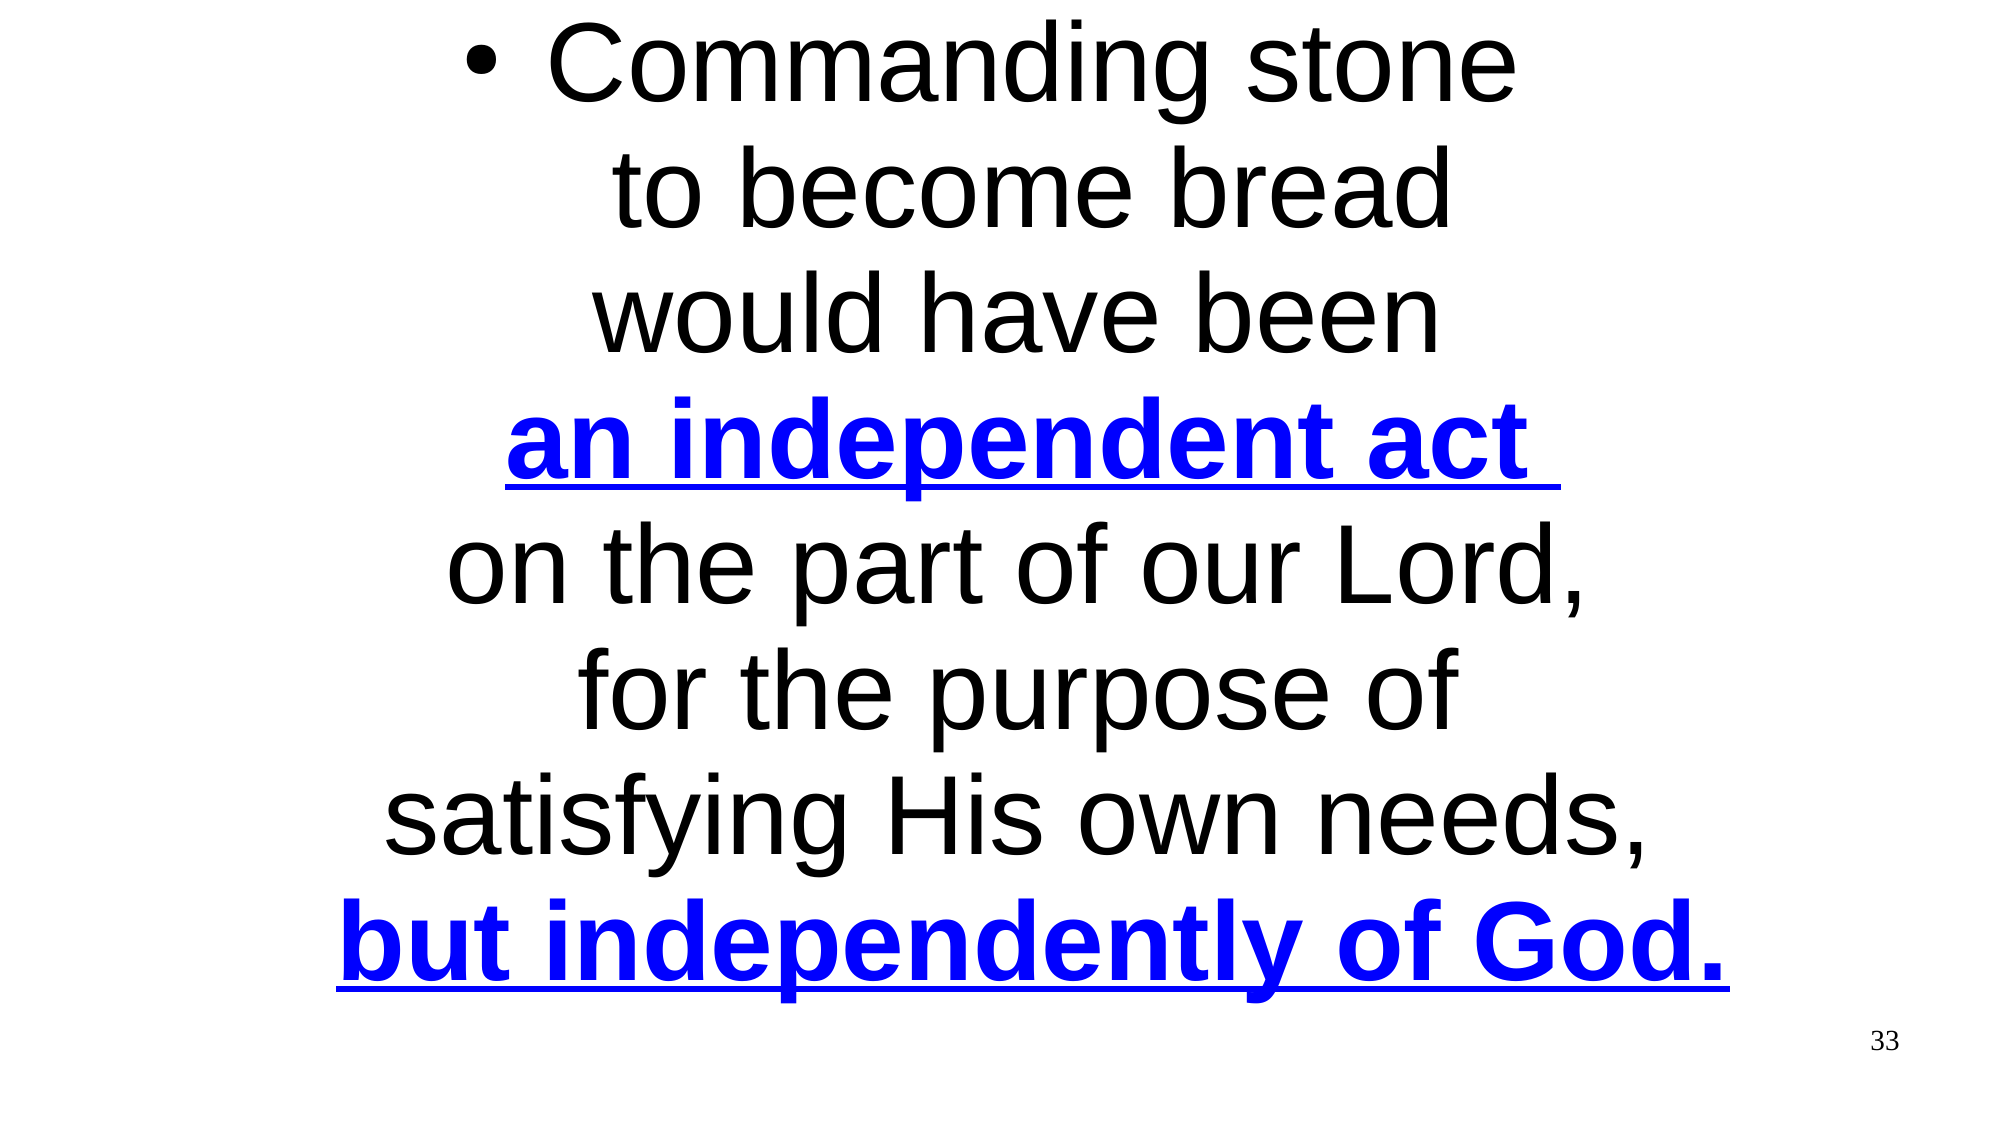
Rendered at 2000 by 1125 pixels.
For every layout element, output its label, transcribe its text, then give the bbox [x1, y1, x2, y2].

list Commanding stone to become bread would have been an independent act on the part of our Lord, for the purpose of satisfying His own needs, but independently of God. [0, 0, 1996, 1123]
